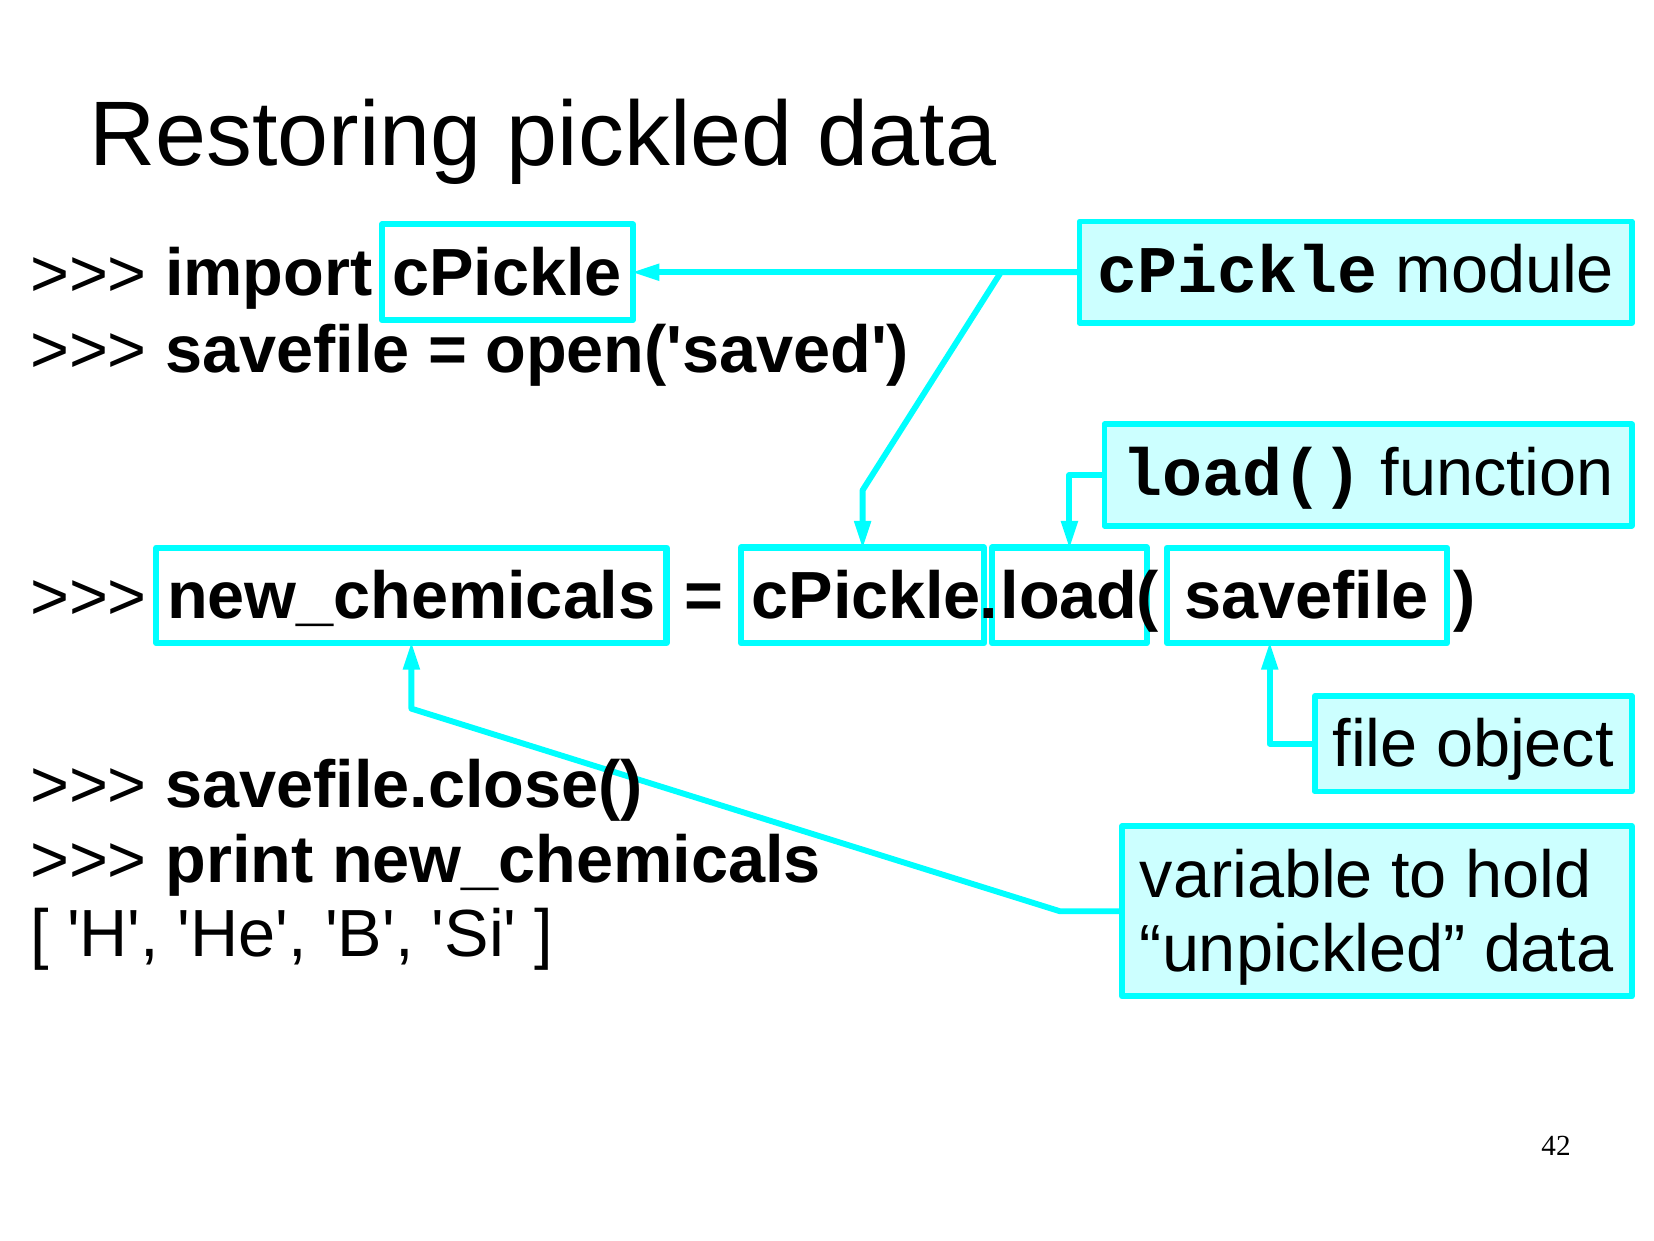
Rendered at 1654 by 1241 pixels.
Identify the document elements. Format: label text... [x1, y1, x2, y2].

text_box savefile [1167, 547, 1447, 644]
text_box import [147, 224, 379, 321]
text_box . [961, 547, 1016, 644]
text_box ( [1119, 547, 1164, 644]
text_box cPickle [742, 547, 961, 644]
text_box new_chemicals [156, 547, 666, 644]
text_box >>> savefile = open('saved') [12, 301, 928, 397]
text_box variable to hold “unpickled” data [1122, 826, 1632, 997]
text_box >>> [12, 225, 166, 322]
text_box >>> [12, 548, 153, 645]
text_box >>> savefile.close() >>> print new_chemicals [ 'H', 'He', 'B', 'Si' ] [12, 736, 840, 982]
text_box Restoring pickled data [71, 71, 1016, 195]
text_box ) [1450, 547, 1494, 644]
text_box load() function [1104, 424, 1632, 526]
text_box cPickle [381, 224, 633, 321]
text_box file object [1314, 695, 1632, 792]
text_box cPickle module [1079, 221, 1632, 323]
text_box load [1016, 547, 1119, 644]
text_box = [666, 547, 742, 644]
